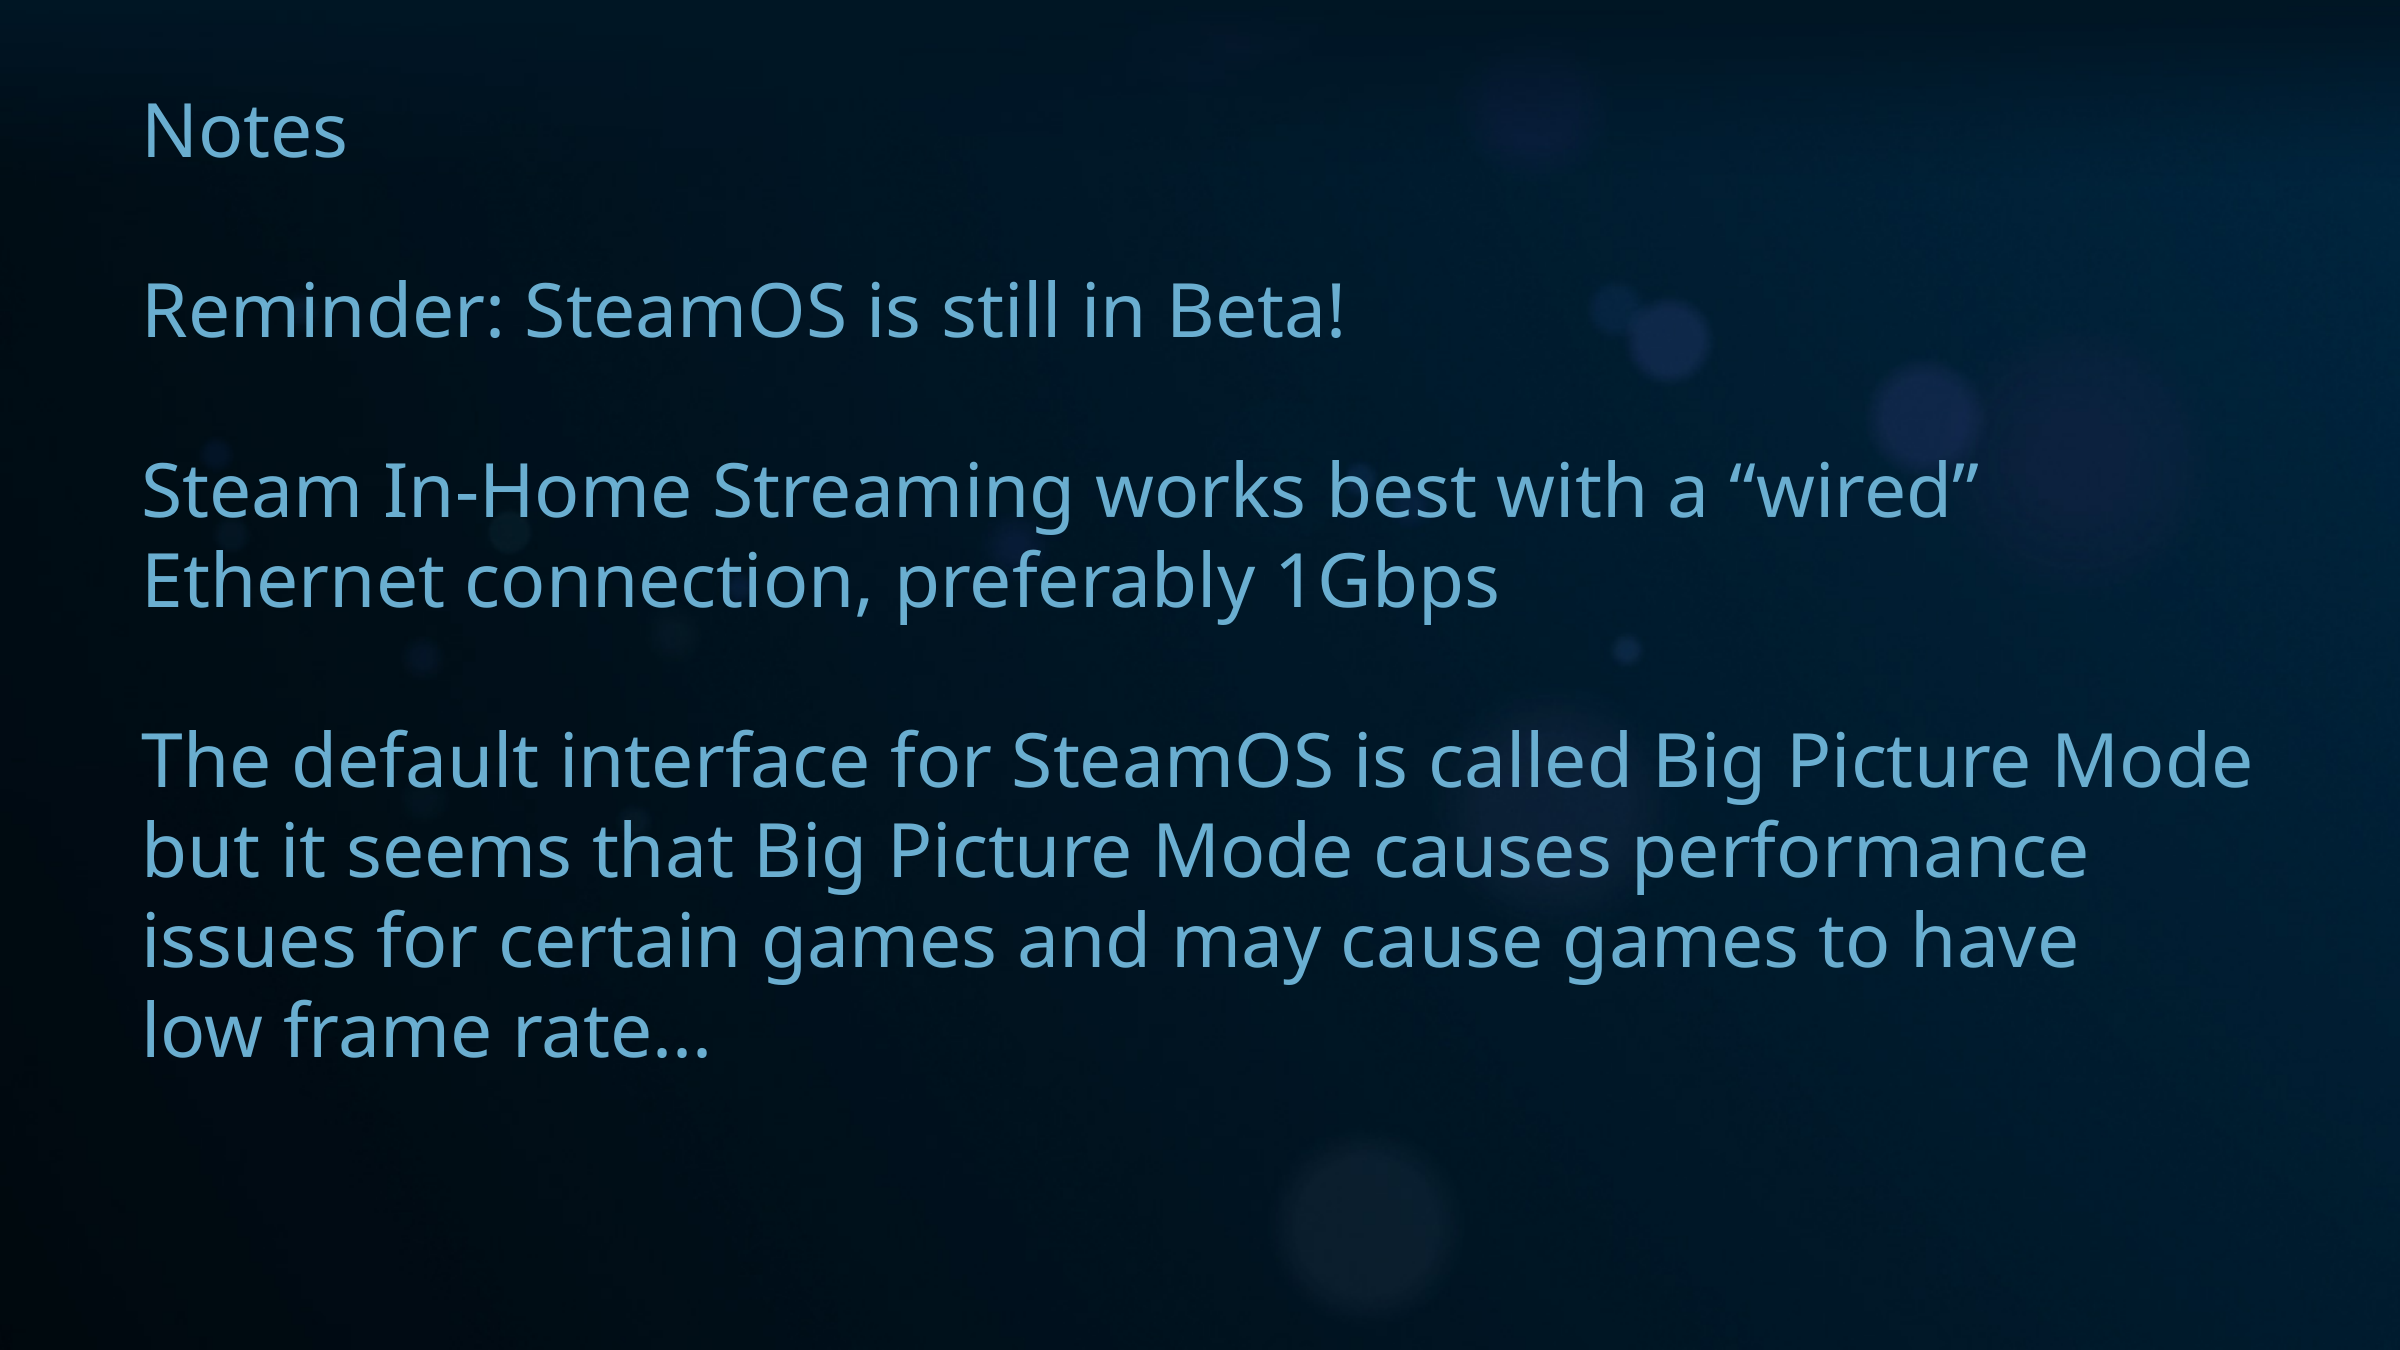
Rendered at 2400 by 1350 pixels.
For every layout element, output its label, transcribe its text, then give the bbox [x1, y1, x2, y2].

text_box Notes Reminder: SteamOS is still in Beta! Steam In-Home Streaming works best with a “wired” Ethernet connection, preferably 1Gbps The default interface for SteamOS is called Big Picture Mode but it seems that Big Picture Mode causes performance issues for certain games and may cause games to have low frame rate... [126, 74, 2270, 1230]
picture [0, 0, 2400, 1350]
